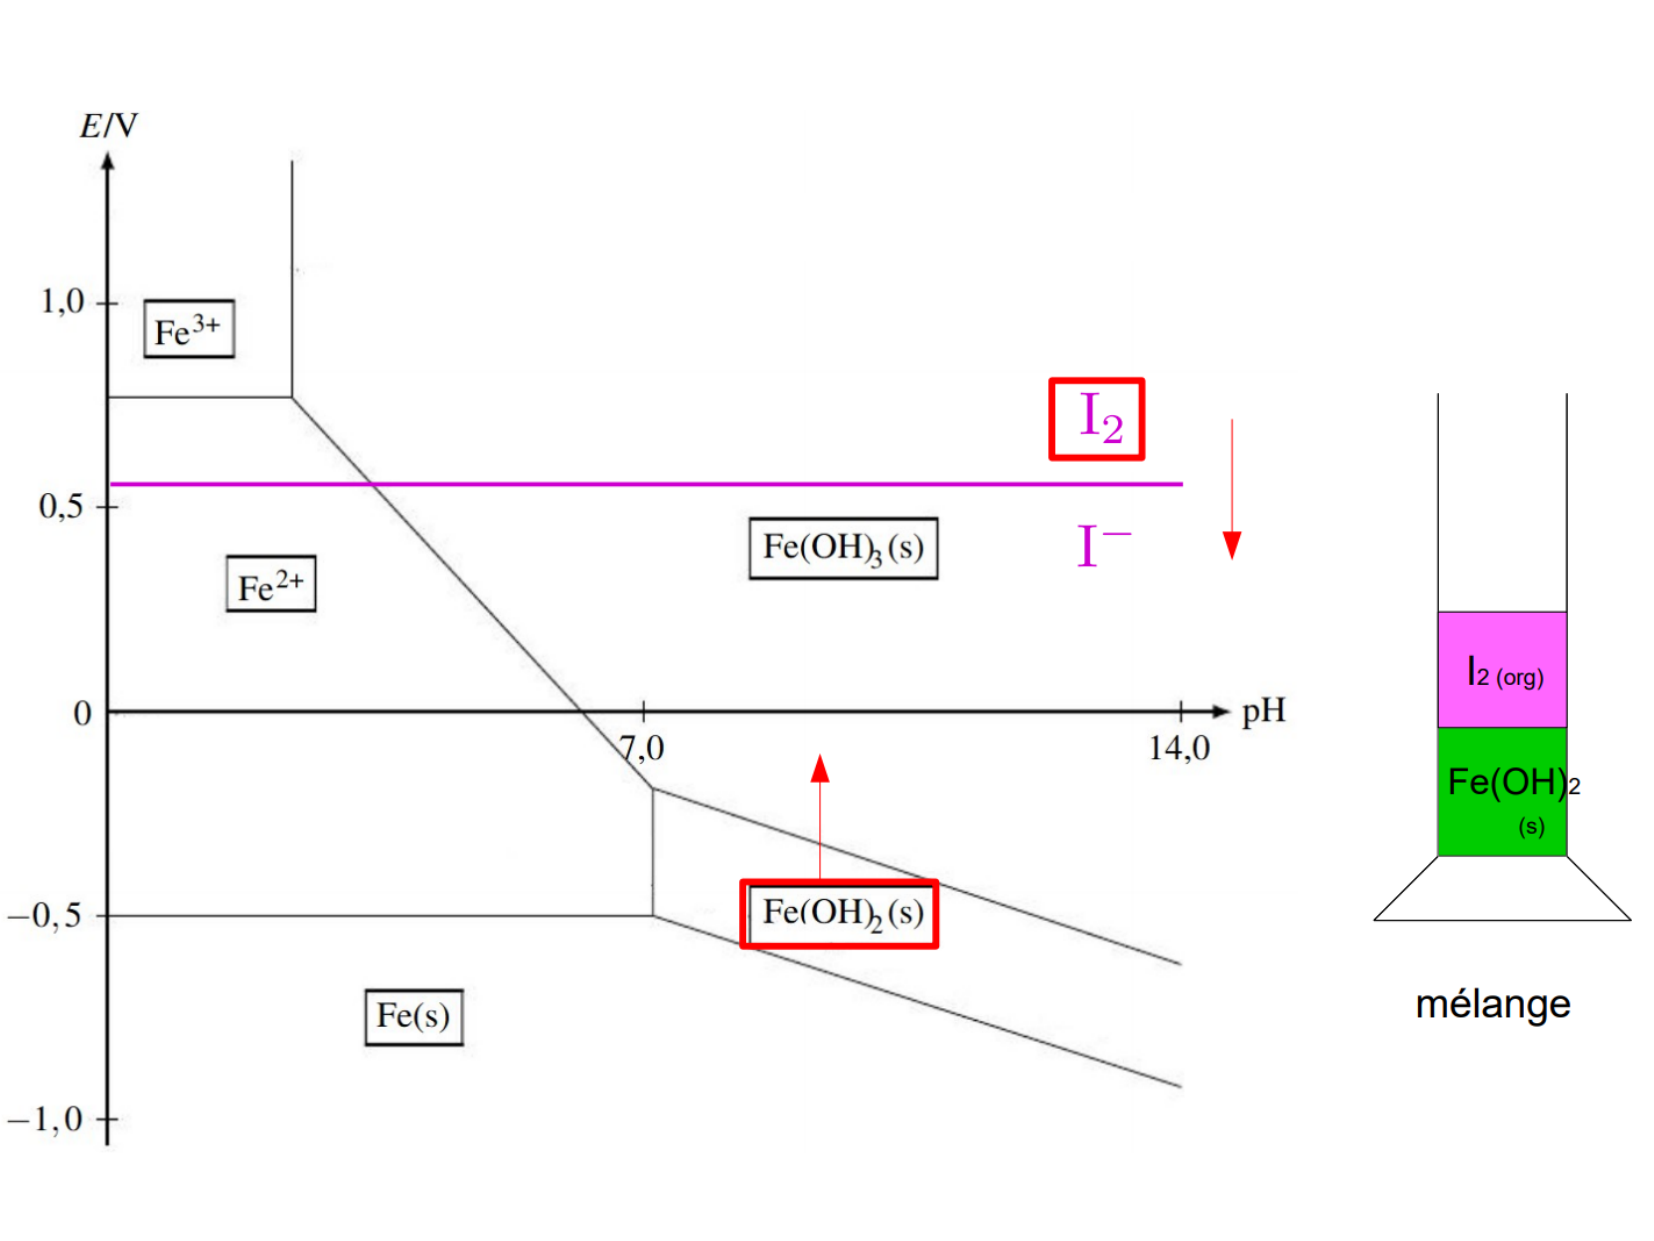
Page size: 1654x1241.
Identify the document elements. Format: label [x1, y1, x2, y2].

picture [0, 106, 1654, 1157]
